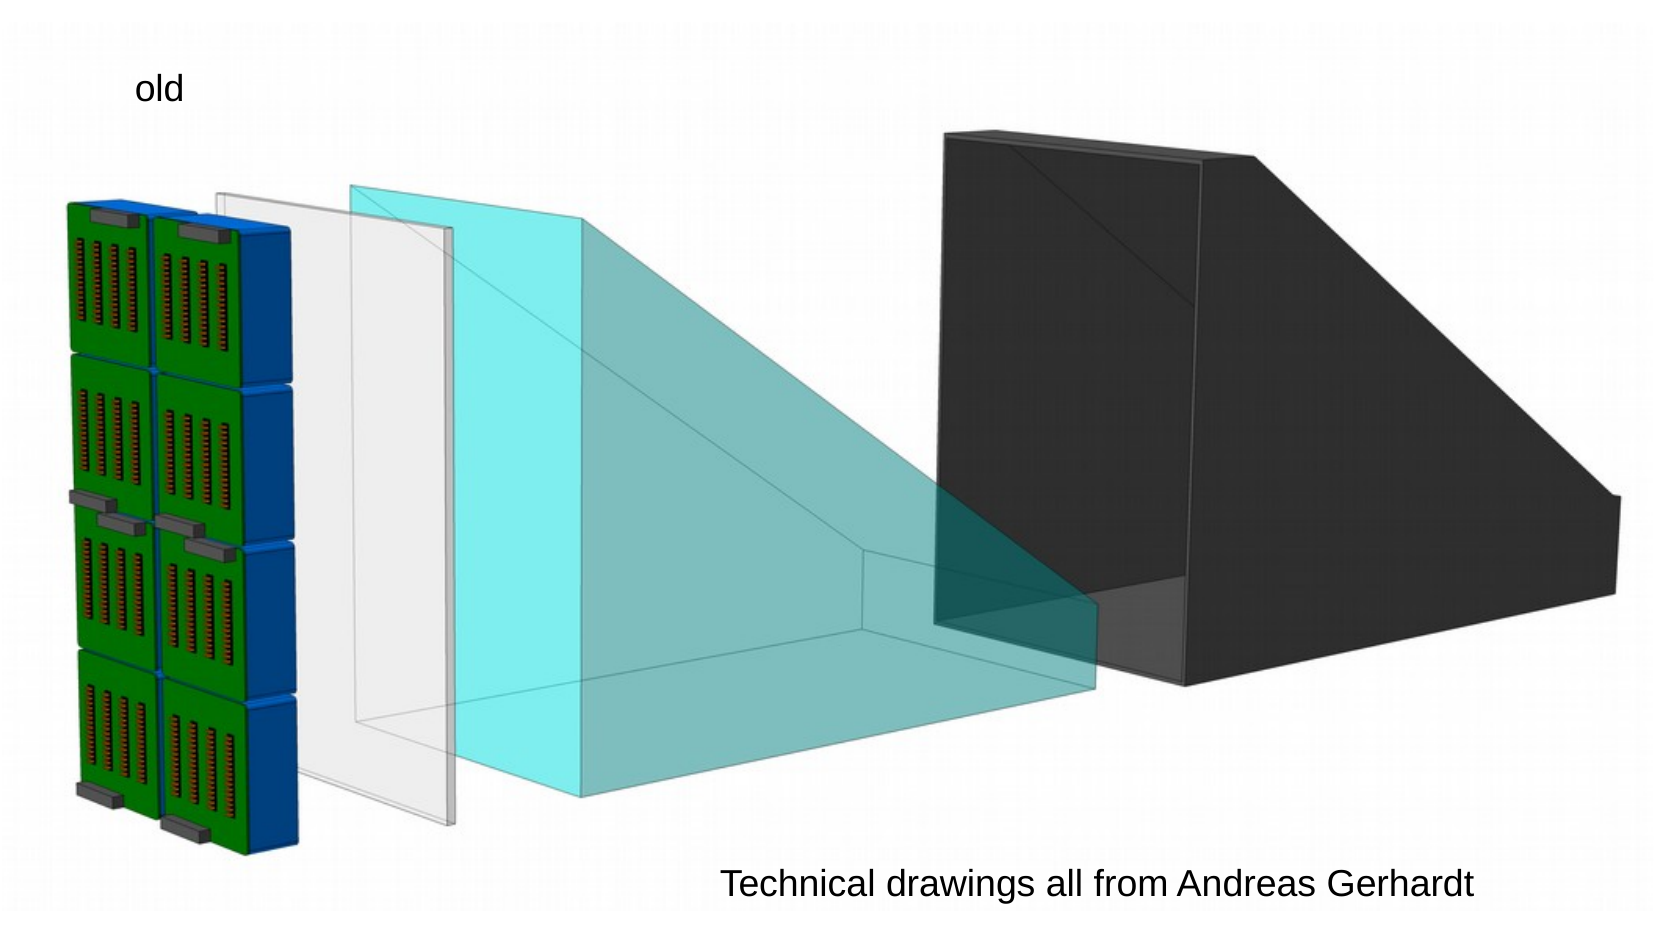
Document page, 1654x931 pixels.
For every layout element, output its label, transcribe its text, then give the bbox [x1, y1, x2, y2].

text_box old [120, 60, 200, 117]
picture [2, 22, 1654, 911]
text_box Technical drawings all from Andreas Gerhardt [705, 855, 1490, 912]
